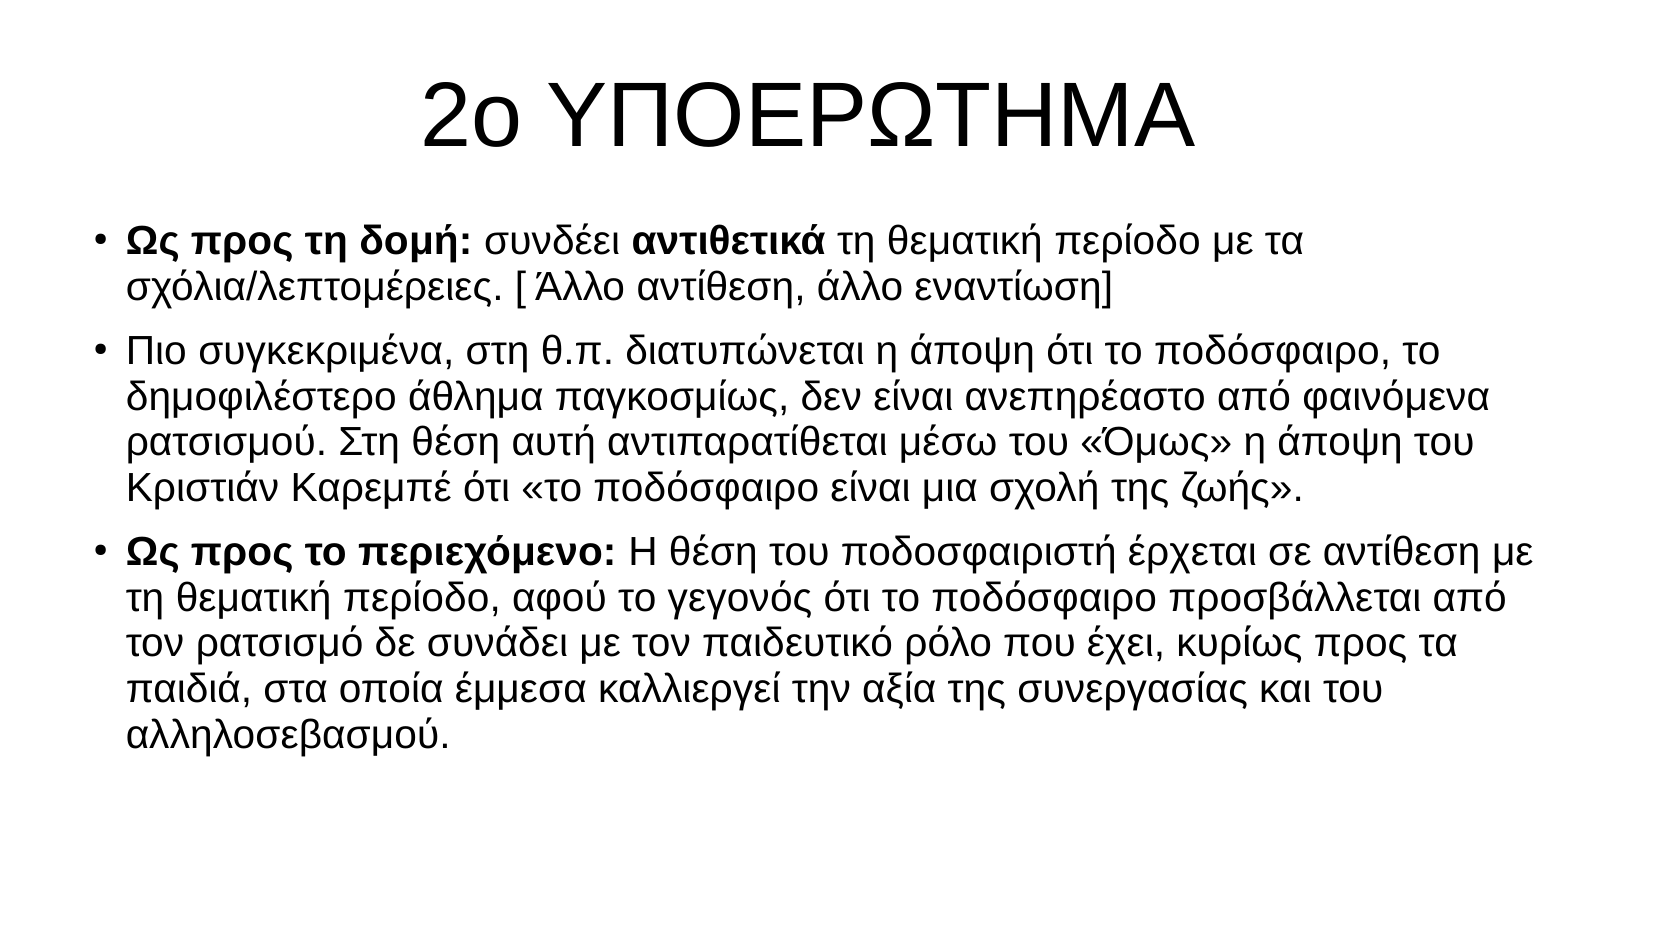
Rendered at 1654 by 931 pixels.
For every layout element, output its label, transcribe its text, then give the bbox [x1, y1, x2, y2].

title 2ο ΥΠΟΕΡΩΤΗΜΑ [82, 37, 1571, 193]
list Ως προς τη δομή: συνδέει αντιθετικά τη θεματική περίοδο με τα σχόλια/λεπτομέρειες. [ Άλλο αντίθεση, άλλο εναντίωση] Πιο συγκεκριμένα, στη θ.π. διατυπώνεται η άποψη ότι το ποδόσφαιρο, το δημοφιλέστερο άθλημα παγκοσμίως, δεν είναι ανεπηρέαστο από φαινόμενα ρατσισμού. Στη θέση αυτή αντιπαρατίθεται μέσω του «Όμως» η άποψη του Κριστιάν Καρεμπέ ότι «το ποδόσφαιρο είναι μια σχολή της ζωής». Ως προς το περιεχόμενο: Η θέση του ποδοσφαιριστή έρχεται σε αντίθεση με τη θεματική περίοδο, αφού το γεγονός ότι το ποδόσφαιρο προσβάλλεται από τον ρατσισμό δε συνάδει με τον παιδευτικό ρόλο που έχει, κυρίως προς τα παιδιά, στα οποία έμμεσα καλλιεργεί την αξία της συνεργασίας και του αλληλοσεβασμού. [82, 217, 1571, 758]
